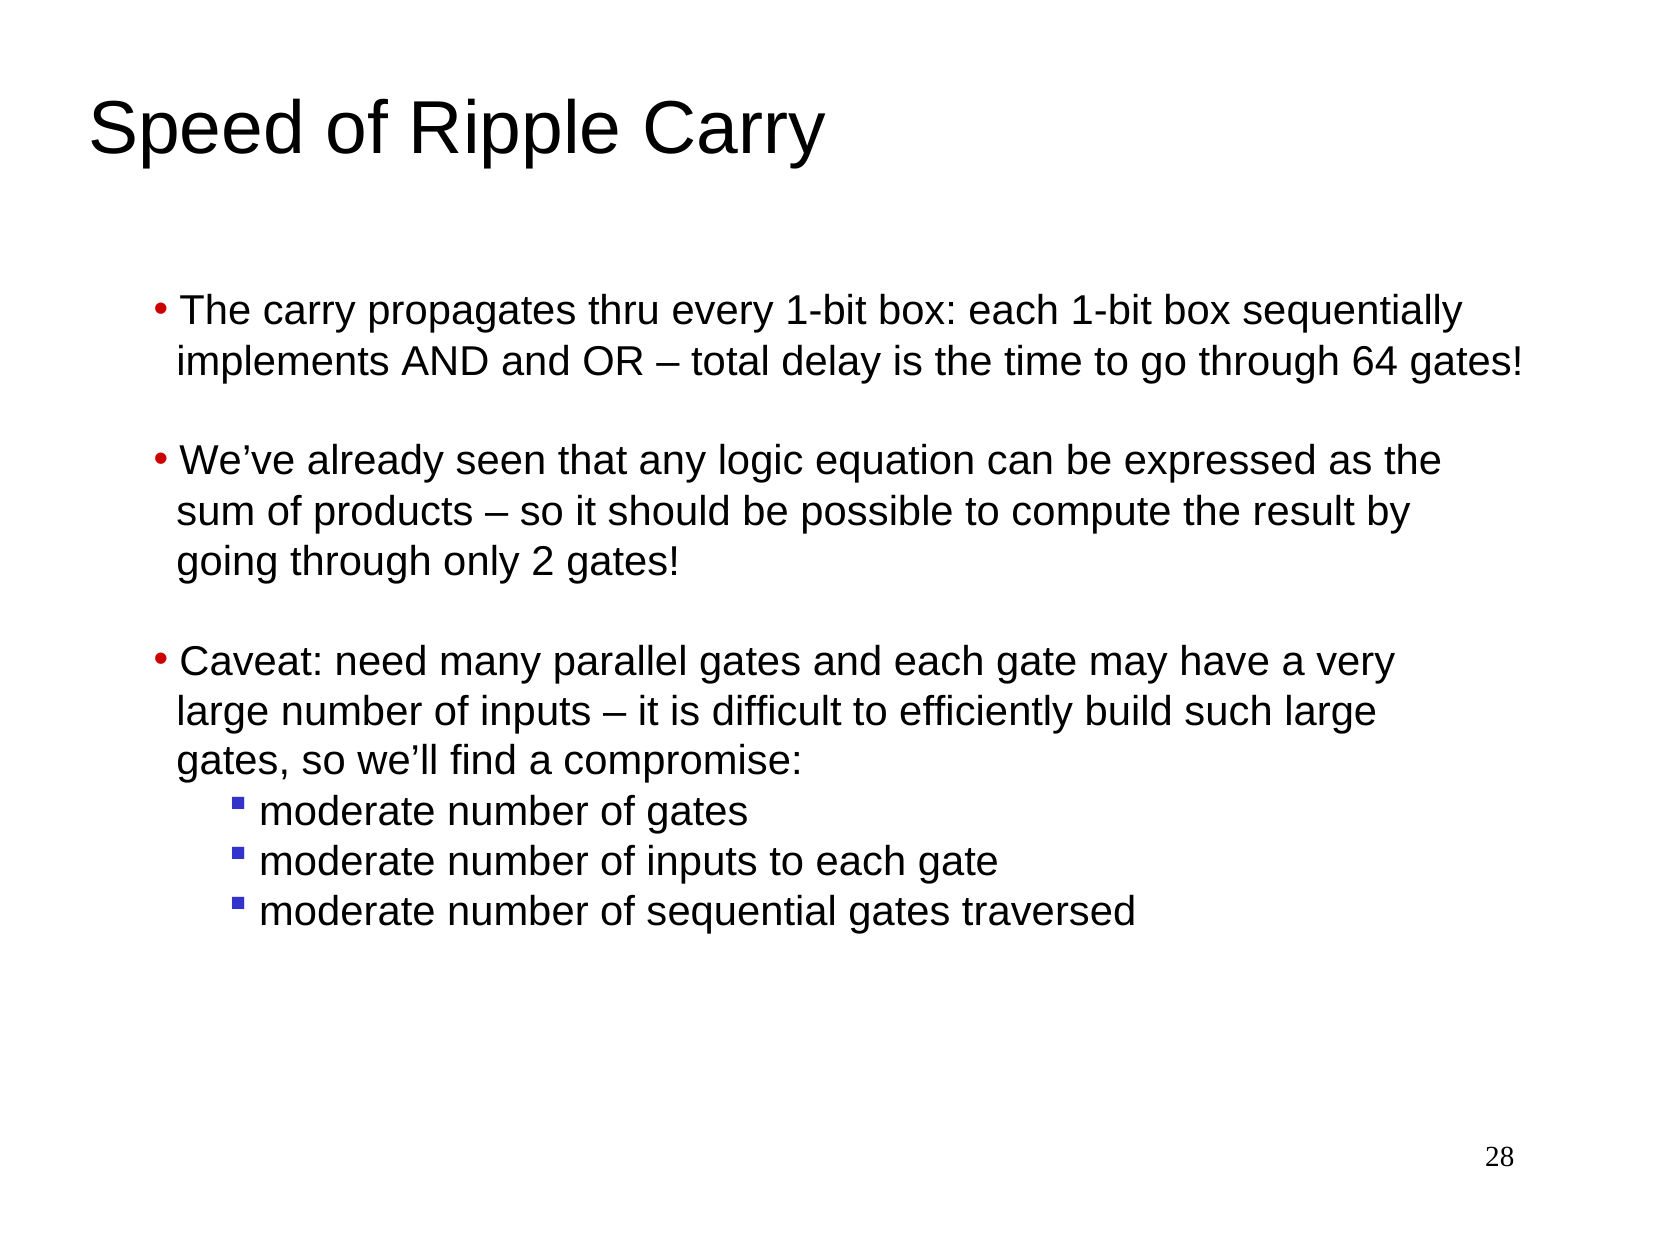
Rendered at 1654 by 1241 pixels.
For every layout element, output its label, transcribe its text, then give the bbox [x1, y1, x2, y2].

text_box Speed of Ripple Carry [73, 71, 842, 177]
text_box <number> [1184, 1129, 1530, 1213]
text_box The carry propagates thru every 1-bit box: each 1-bit box sequentially implements AND and OR – total delay is the time to go through 64 gates! We’ve already seen that any logic equation can be expressed as the sum of products – so it should be possible to compute the result by going through only 2 gates! Caveat: need many parallel gates and each gate may have a very large number of inputs – it is difficult to efficiently build such large gates, so we’ll find a compromise: moderate number of gates moderate number of inputs to each gate moderate number of sequential gates traversed [138, 275, 1539, 942]
